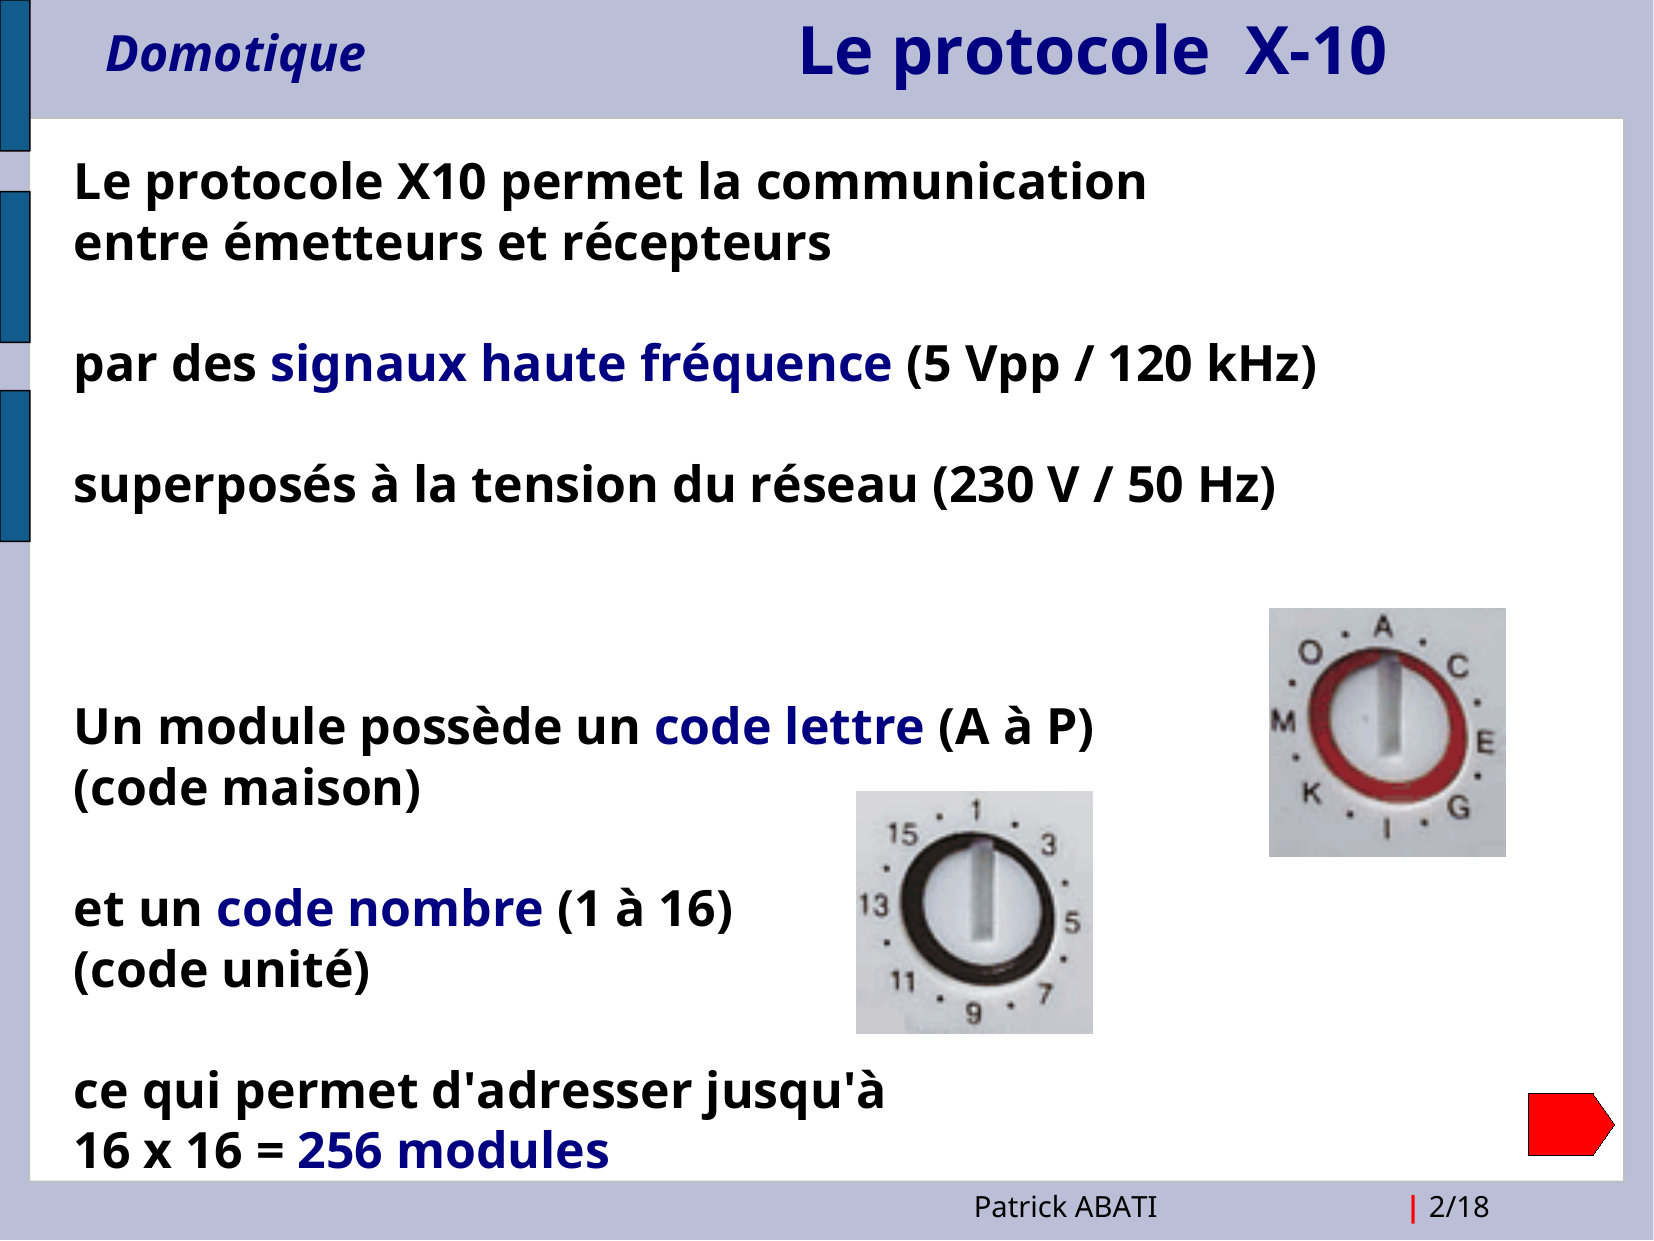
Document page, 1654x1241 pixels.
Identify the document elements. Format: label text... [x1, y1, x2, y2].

text_box Le protocole X10 permet la communication entre émetteurs et récepteurs par des signaux haute fréquence (5 Vpp / 120 kHz) superposés à la tension du réseau (230 V / 50 Hz) Un module possède un code lettre (A à P) (code maison) et un code nombre (1 à 16) (code unité) ce qui permet d'adresser jusqu'à 16 x 16 = 256 modules [59, 141, 1595, 1182]
picture [856, 791, 1093, 1034]
text_box [1528, 1093, 1615, 1156]
picture [1269, 608, 1506, 857]
